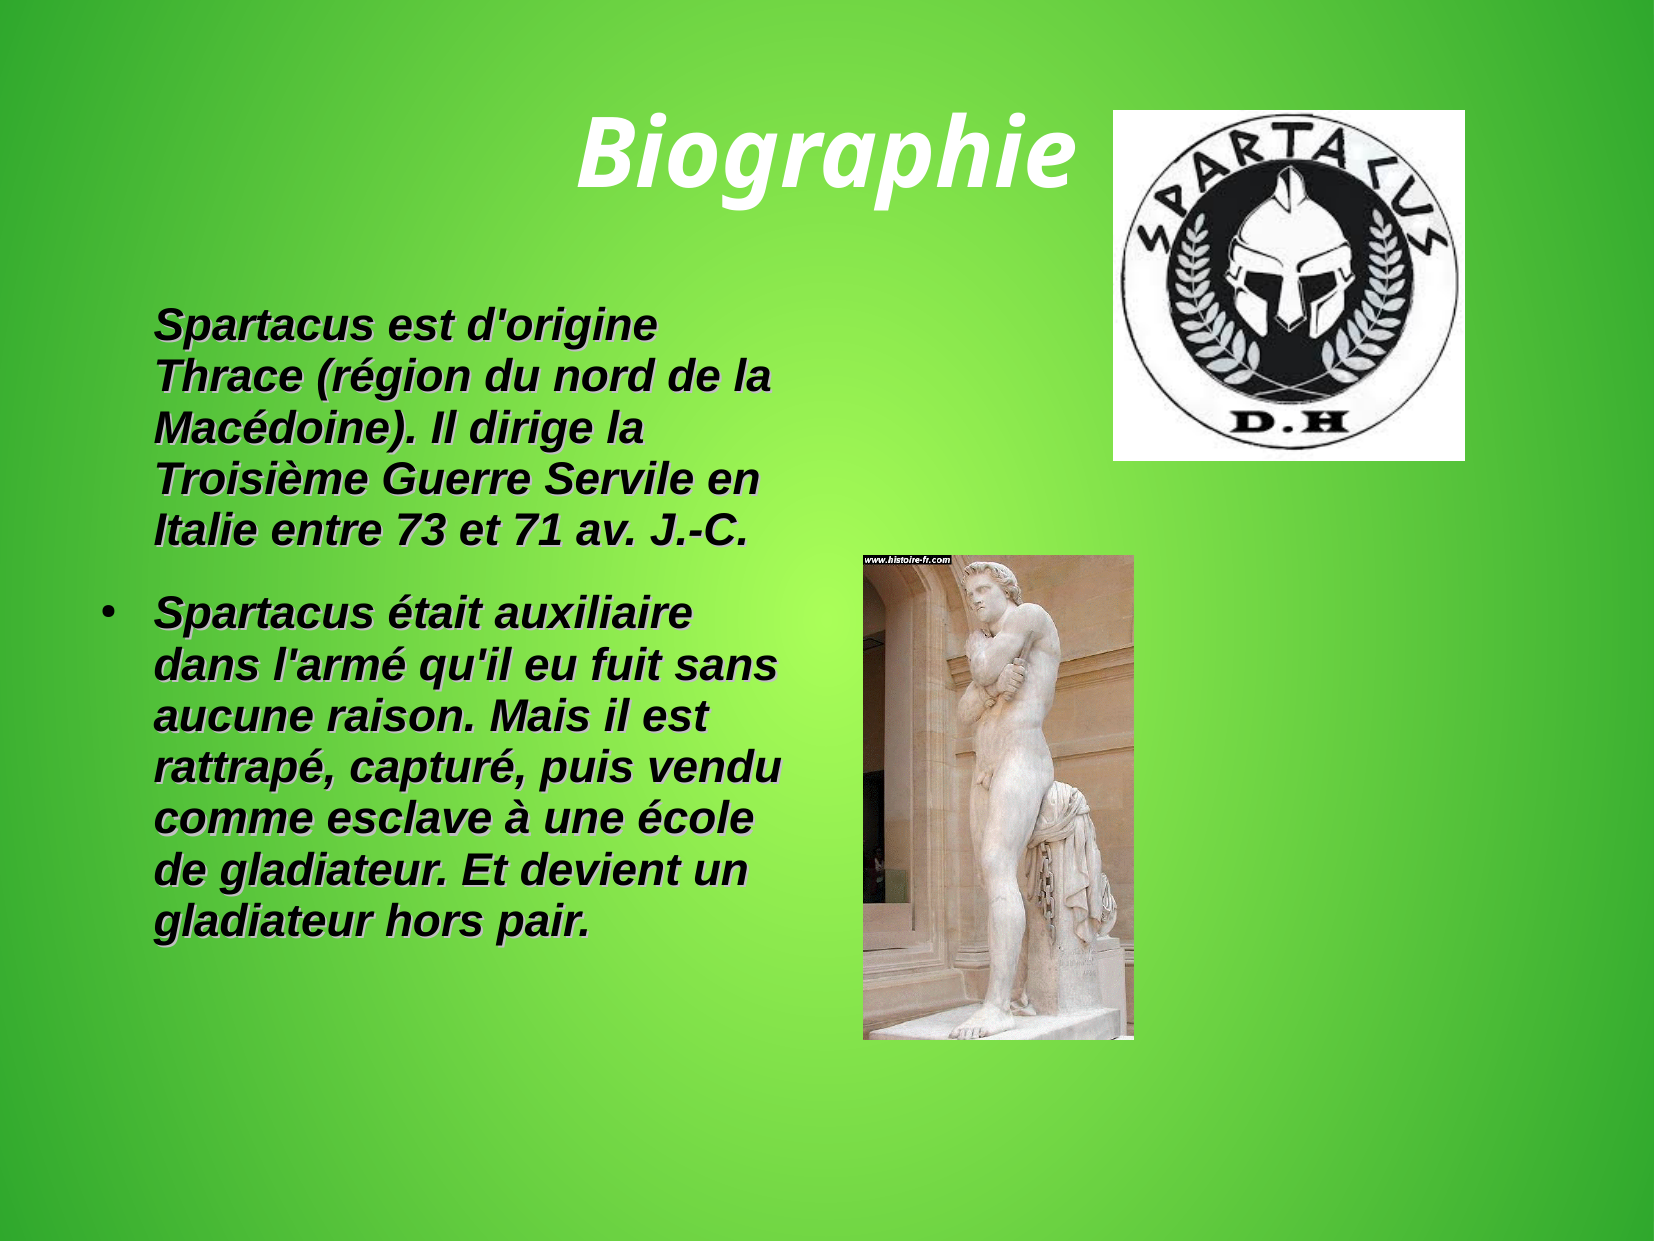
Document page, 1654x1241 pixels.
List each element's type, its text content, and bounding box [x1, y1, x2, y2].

picture [1113, 110, 1465, 461]
title Biographie [82, 47, 1571, 252]
picture [863, 555, 1134, 1040]
list Spartacus est d'origine Thrace (région du nord de la Macédoine). Il dirige la Troisième Guerre Servile en Italie entre 73 et 71 av. J.-C. Spartacus était auxiliaire dans l'armé qu'il eu fuit sans aucune raison. Mais il est rattrapé, capturé, puis vendu comme esclave à une école de gladiateur. Et devient un gladiateur hors pair. [82, 299, 809, 1019]
